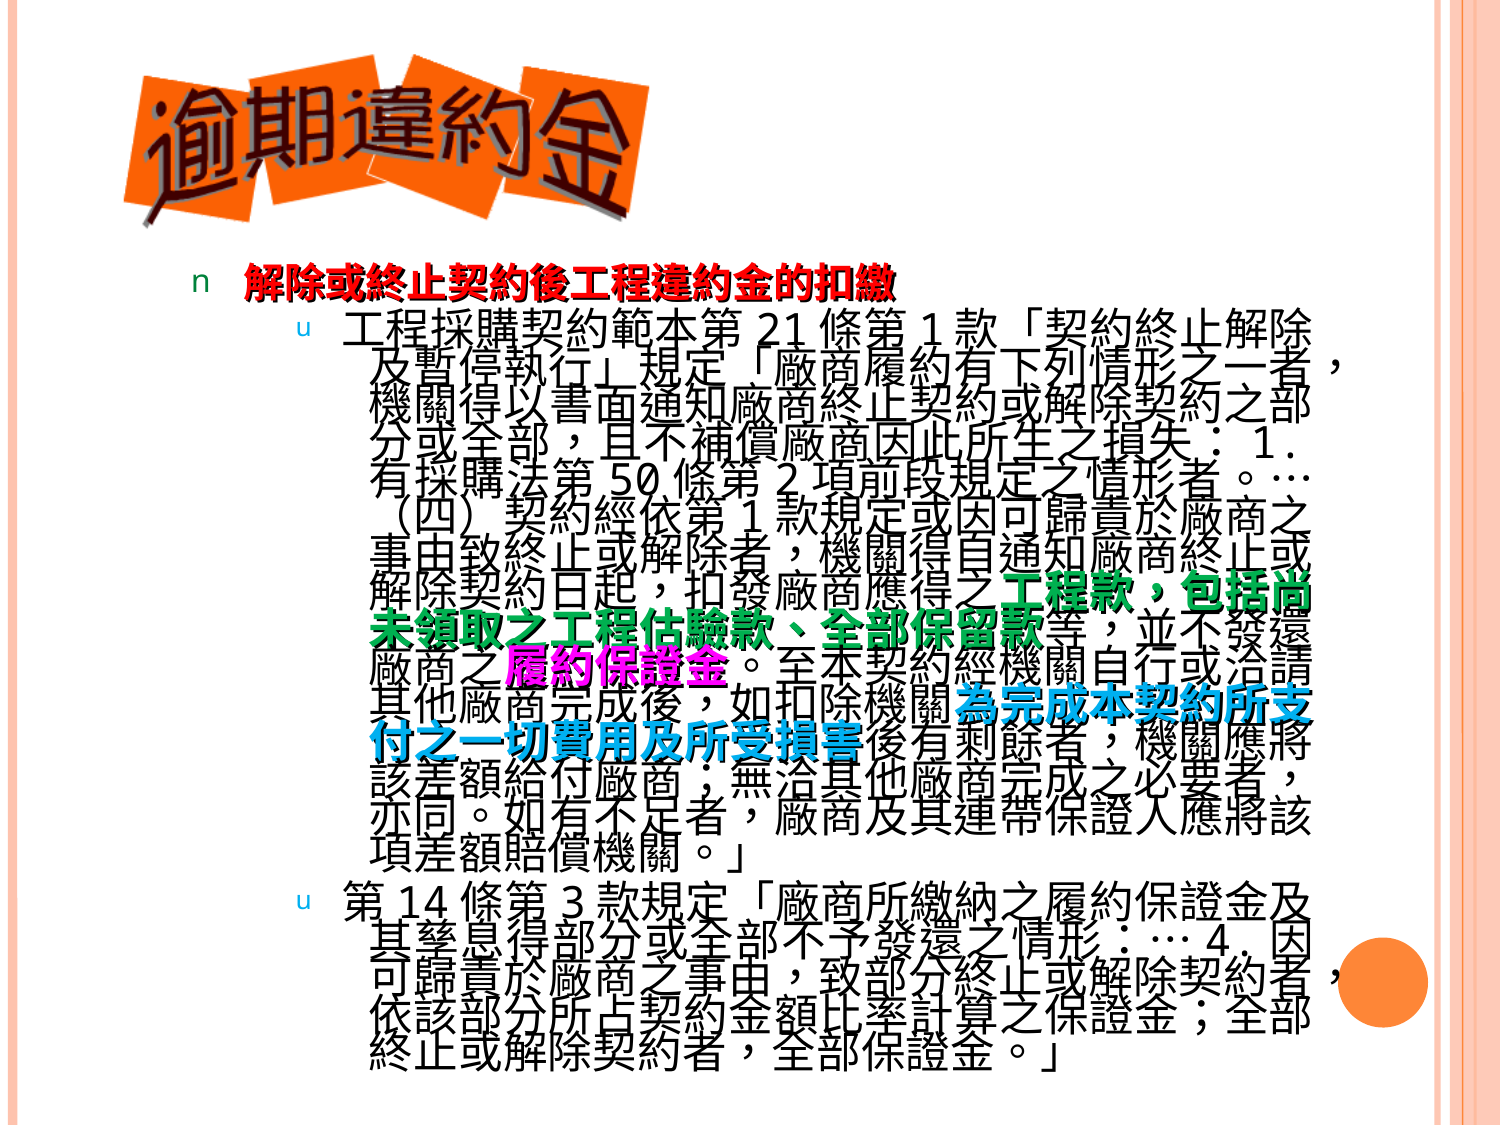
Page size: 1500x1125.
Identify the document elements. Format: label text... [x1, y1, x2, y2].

picture [120, 49, 656, 234]
list 解除或終止契約後工程違約金的扣繳 工程採購契約範本第21條第1款「契約終止解除及暫停執行」規定「廠商履約有下列情形之一者，機關得以書面通知廠商終止契約或解除契約之部分或全部，且不補償廠商因此所生之損失：1.有採購法第50條第2項前段規定之情形者。…（四）契約經依第1款規定或因可歸責於廠商之事由致終止或解除者，機關得自通知廠商終止或解除契約日起，扣發廠商應得之工程款，包括尚未領取之工程估驗款、全部保留款等，並不發還廠商之履約保證金。至本契約經機關自行或洽請其他廠商完成後，如扣除機關為完成本契約所支付之一切費用及所受損害後有剩餘者，機關應將該差額給付廠商；無洽其他廠商完成之必要者，亦同。如有不足者，廠商及其連帶保證人應將該項差額賠償機關。」 第14條第3款規定「廠商所繳納之履約保證金及其孳息得部分或全部不予發還之情形：…4.因可歸責於廠商之事由，致部分終止或解除契約者，依該部分所占契約金額比率計算之保證金；全部終止或解除契約者，全部保證金。」 [75, 262, 1329, 1118]
